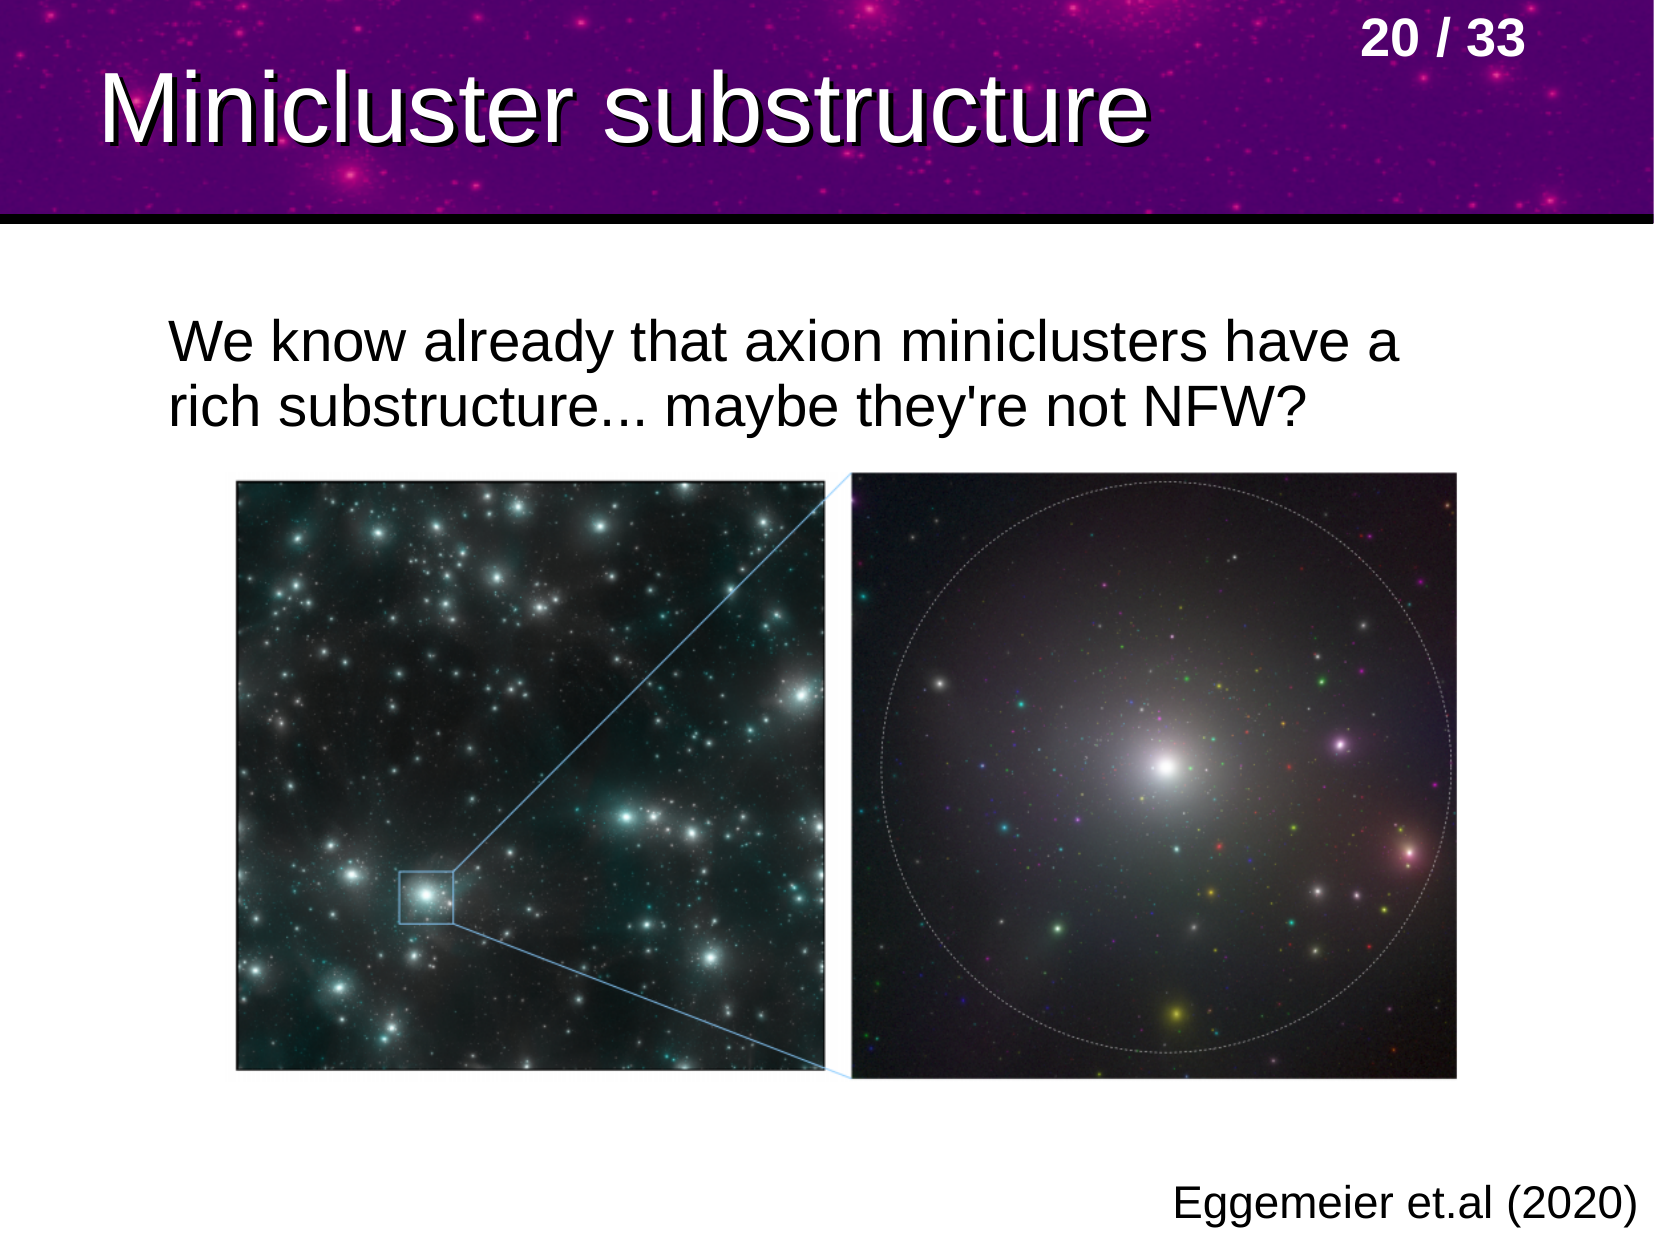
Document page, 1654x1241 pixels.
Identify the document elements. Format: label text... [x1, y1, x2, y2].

text_box <number> / 33 [1345, 0, 1654, 77]
text_box We know already that axion miniclusters have a rich substructure... maybe they're not NFW? [118, 301, 1524, 579]
text_box Minicluster substructure [82, 44, 1264, 171]
picture [0, 0, 1654, 214]
picture [224, 579, 1465, 1087]
text_box Eggemeier et.al (2020) [909, 1169, 1654, 1241]
